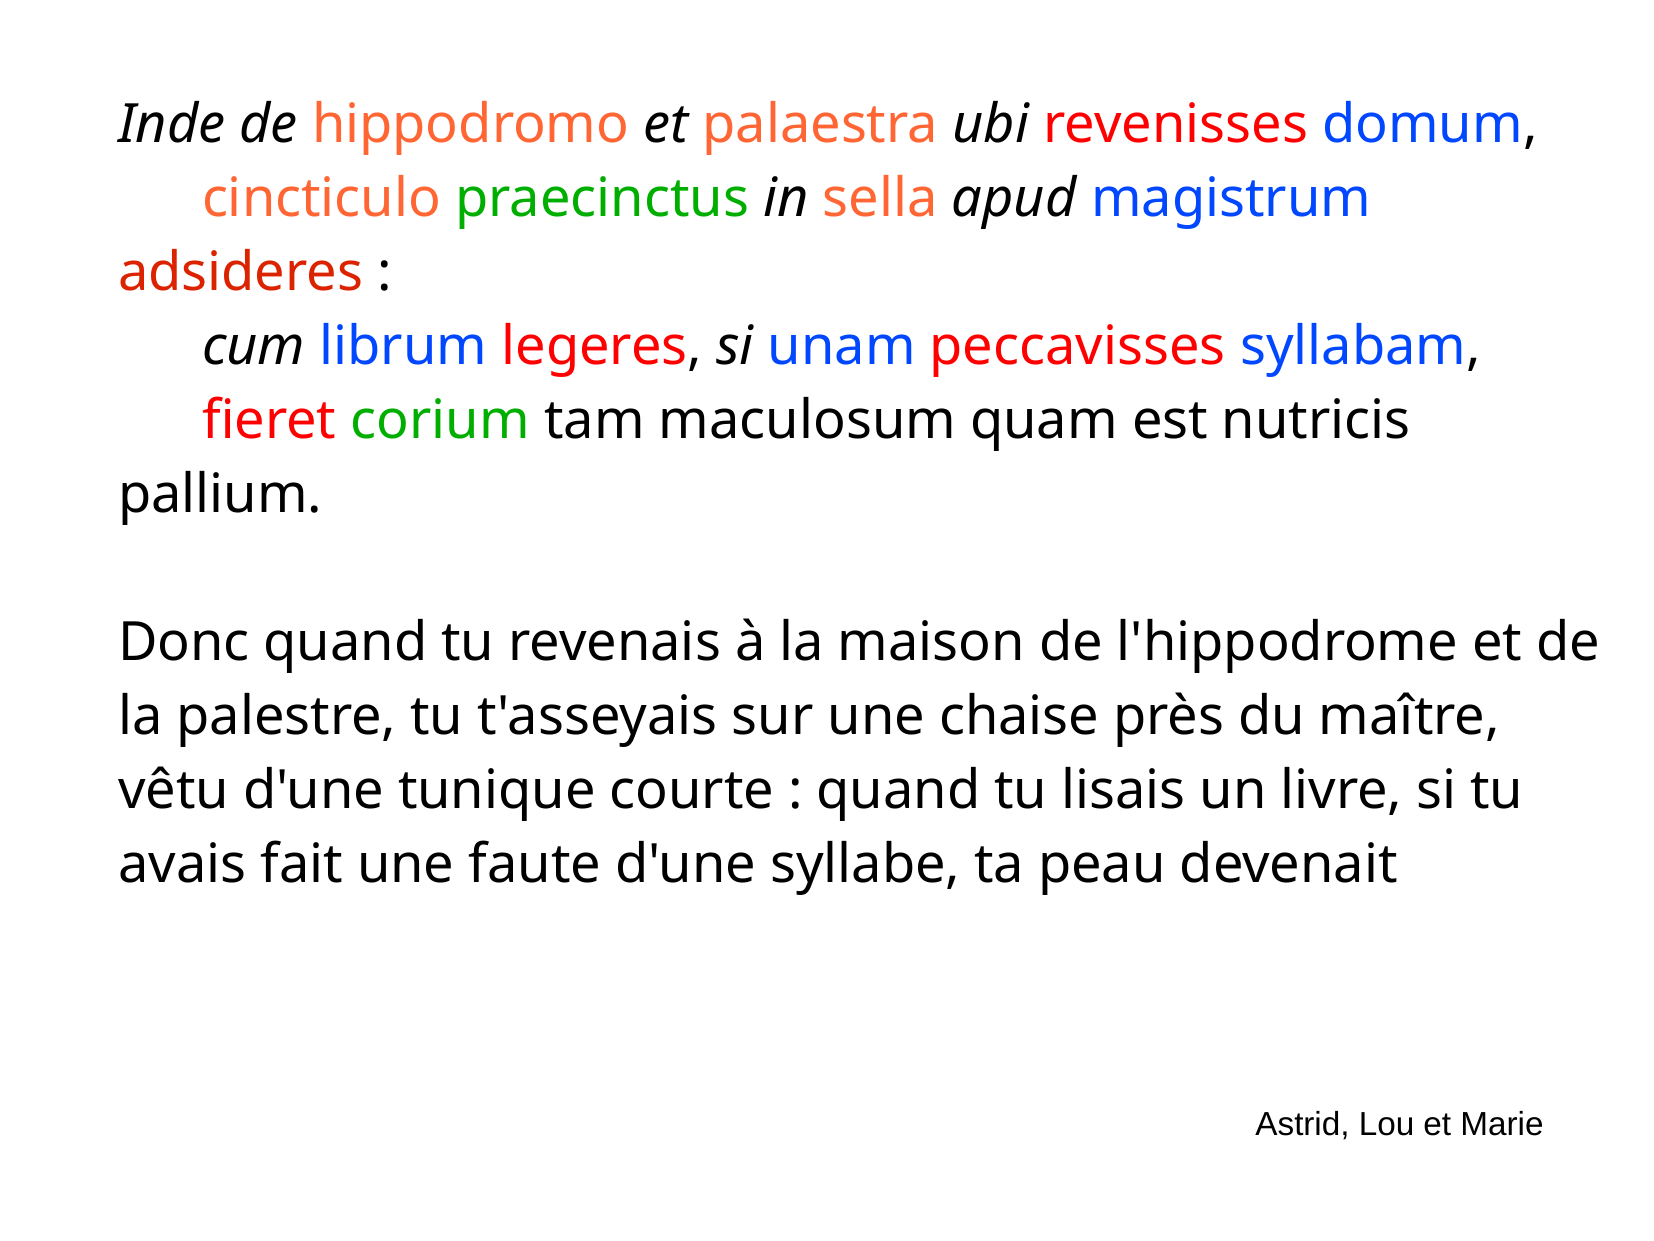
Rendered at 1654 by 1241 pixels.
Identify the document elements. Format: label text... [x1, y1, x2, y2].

text_box Astrid, Lou et Marie [1240, 1098, 1560, 1151]
list Inde de hippodromo et palaestra ubi revenisses domum, cincticulo praecinctus in sella apud magistrum adsideres : cum librum legeres, si unam peccavisses syllabam, fieret corium tam maculosum quam est nutricis pallium. Donc quand tu revenais à la maison de l'hippodrome et de la palestre, tu t'asseyais sur une chaise près du maître, vêtu d'une tunique courte : quand tu lisais un livre, si tu avais fait une faute d'une syllabe, ta peau devenait [118, 84, 1607, 1111]
